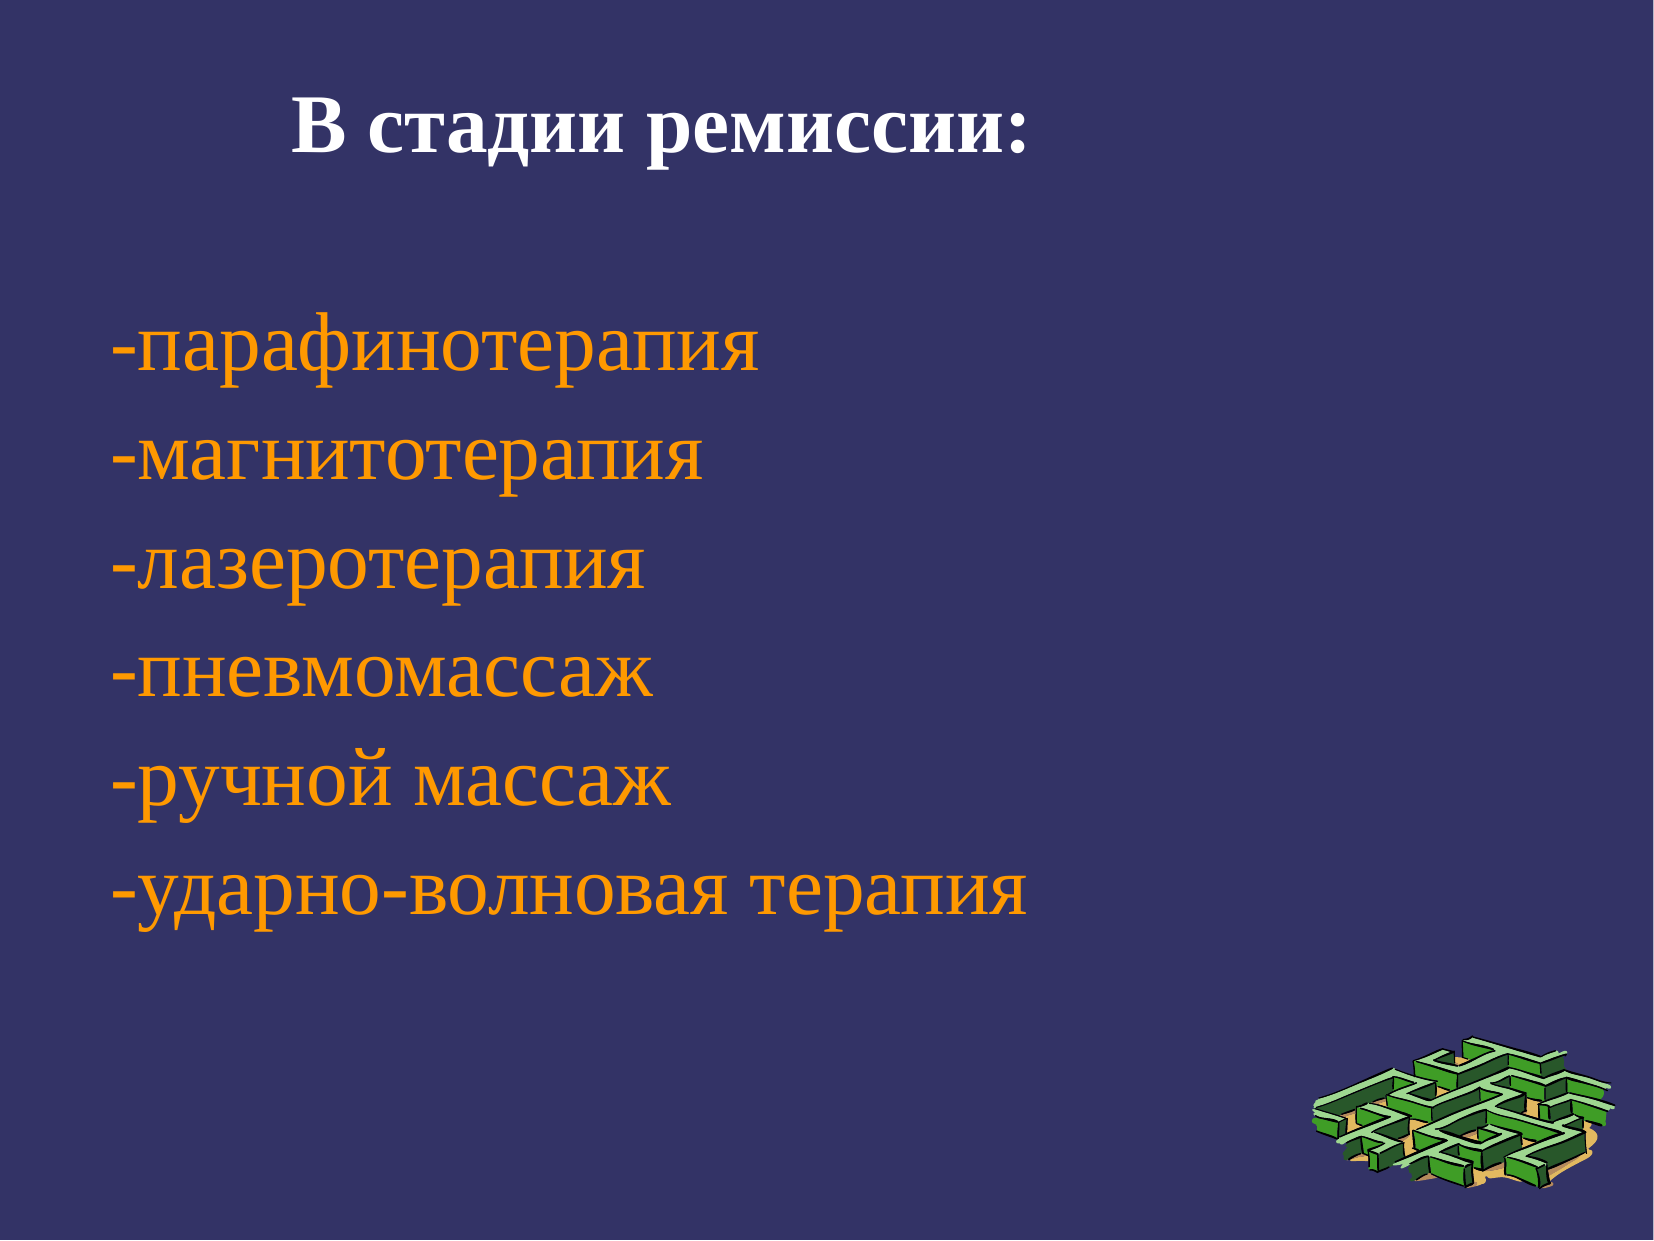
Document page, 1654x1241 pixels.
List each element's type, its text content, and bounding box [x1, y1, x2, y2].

text_box В стадии ремиссии: -парафинотерапия -магнитотерапия -лазеротерапия -пневмомассаж -ручной массаж -ударно-волновая терапия [95, 70, 1554, 1208]
